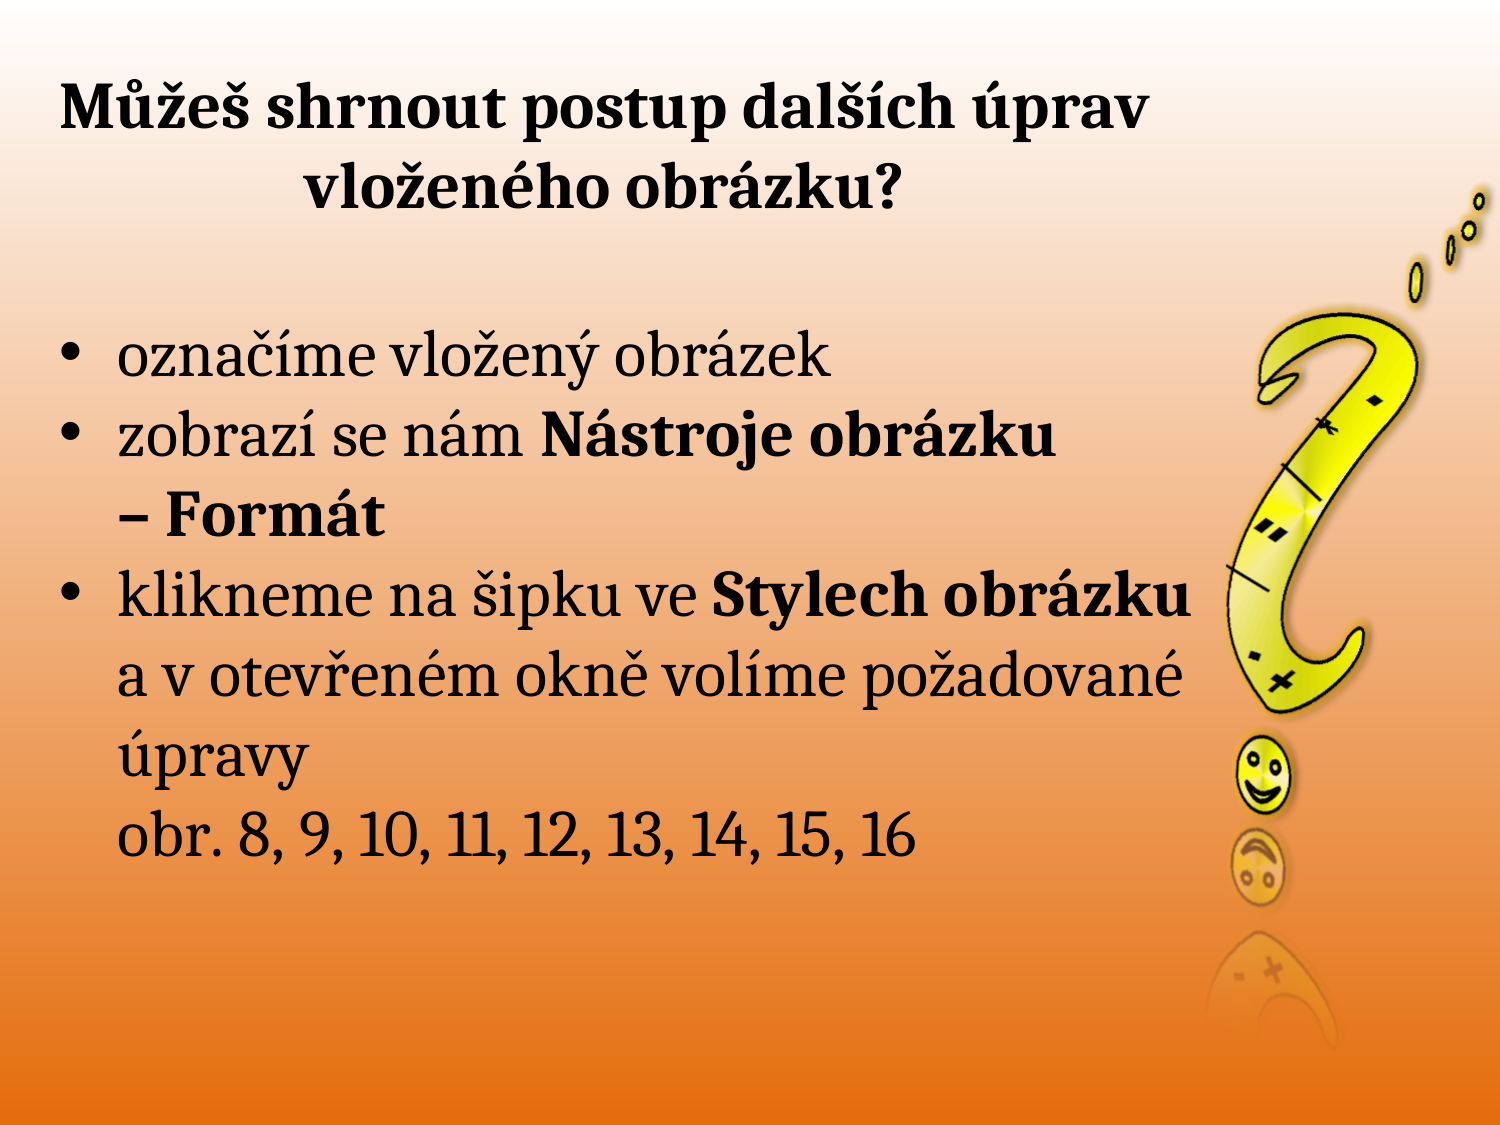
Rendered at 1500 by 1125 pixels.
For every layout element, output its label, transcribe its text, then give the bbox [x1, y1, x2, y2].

text_box označíme vložený obrázek zobrazí se nám Nástroje obrázku – Formát klikneme na šipku ve Stylech obrázku a v otevřeném okně volíme požadované úpravy obr. 8, 9, 10, 11, 12, 13, 14, 15, 16 [0, 302, 1211, 878]
picture [1171, 160, 1500, 1125]
text_box Můžeš shrnout postup dalších úprav vloženého obrázku? [0, 54, 1211, 231]
